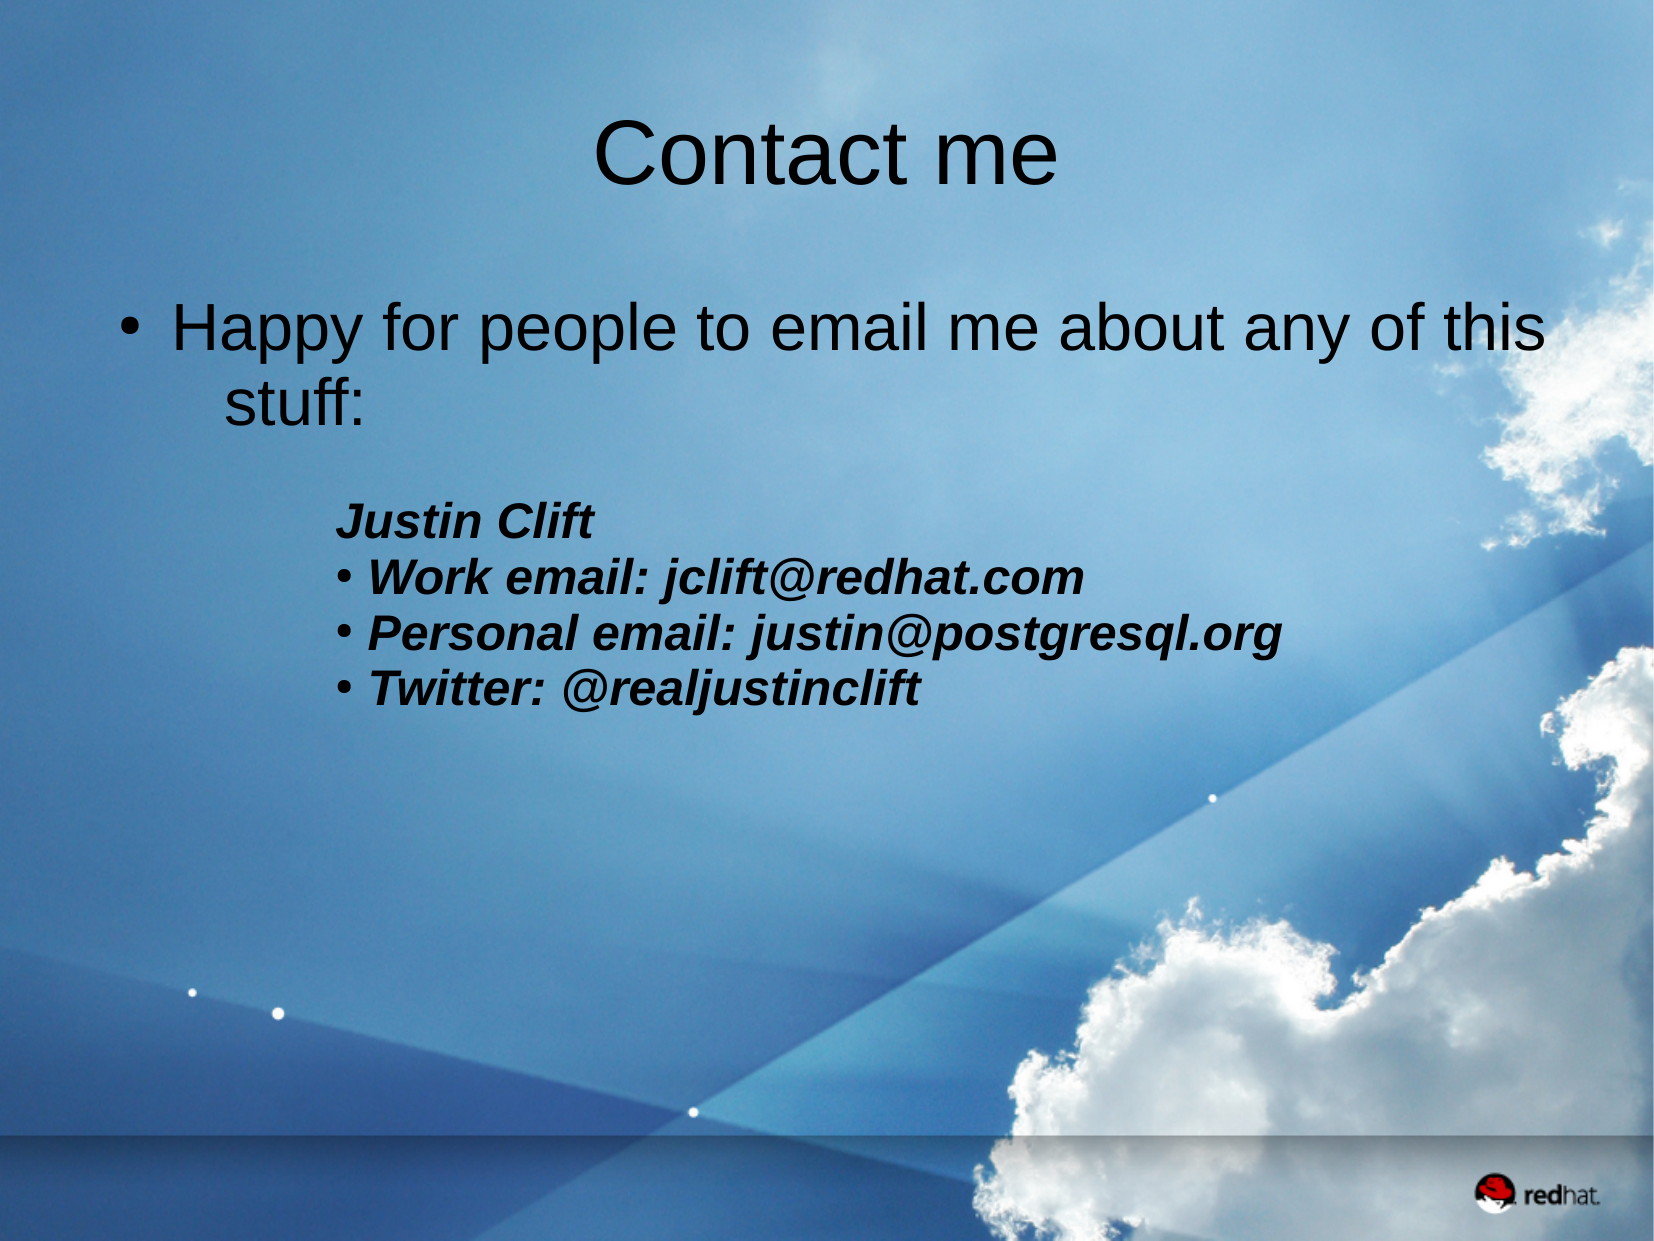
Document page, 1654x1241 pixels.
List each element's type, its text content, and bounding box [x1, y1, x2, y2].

list Happy for people to email me about any of this stuff: [82, 290, 1571, 450]
title Contact me [82, 49, 1571, 257]
text_box Justin Clift Work email: jclift@redhat.com Personal email: justin@postgresql.org Twitter: @realjustinclift [300, 493, 1313, 756]
picture [0, 0, 1654, 1241]
